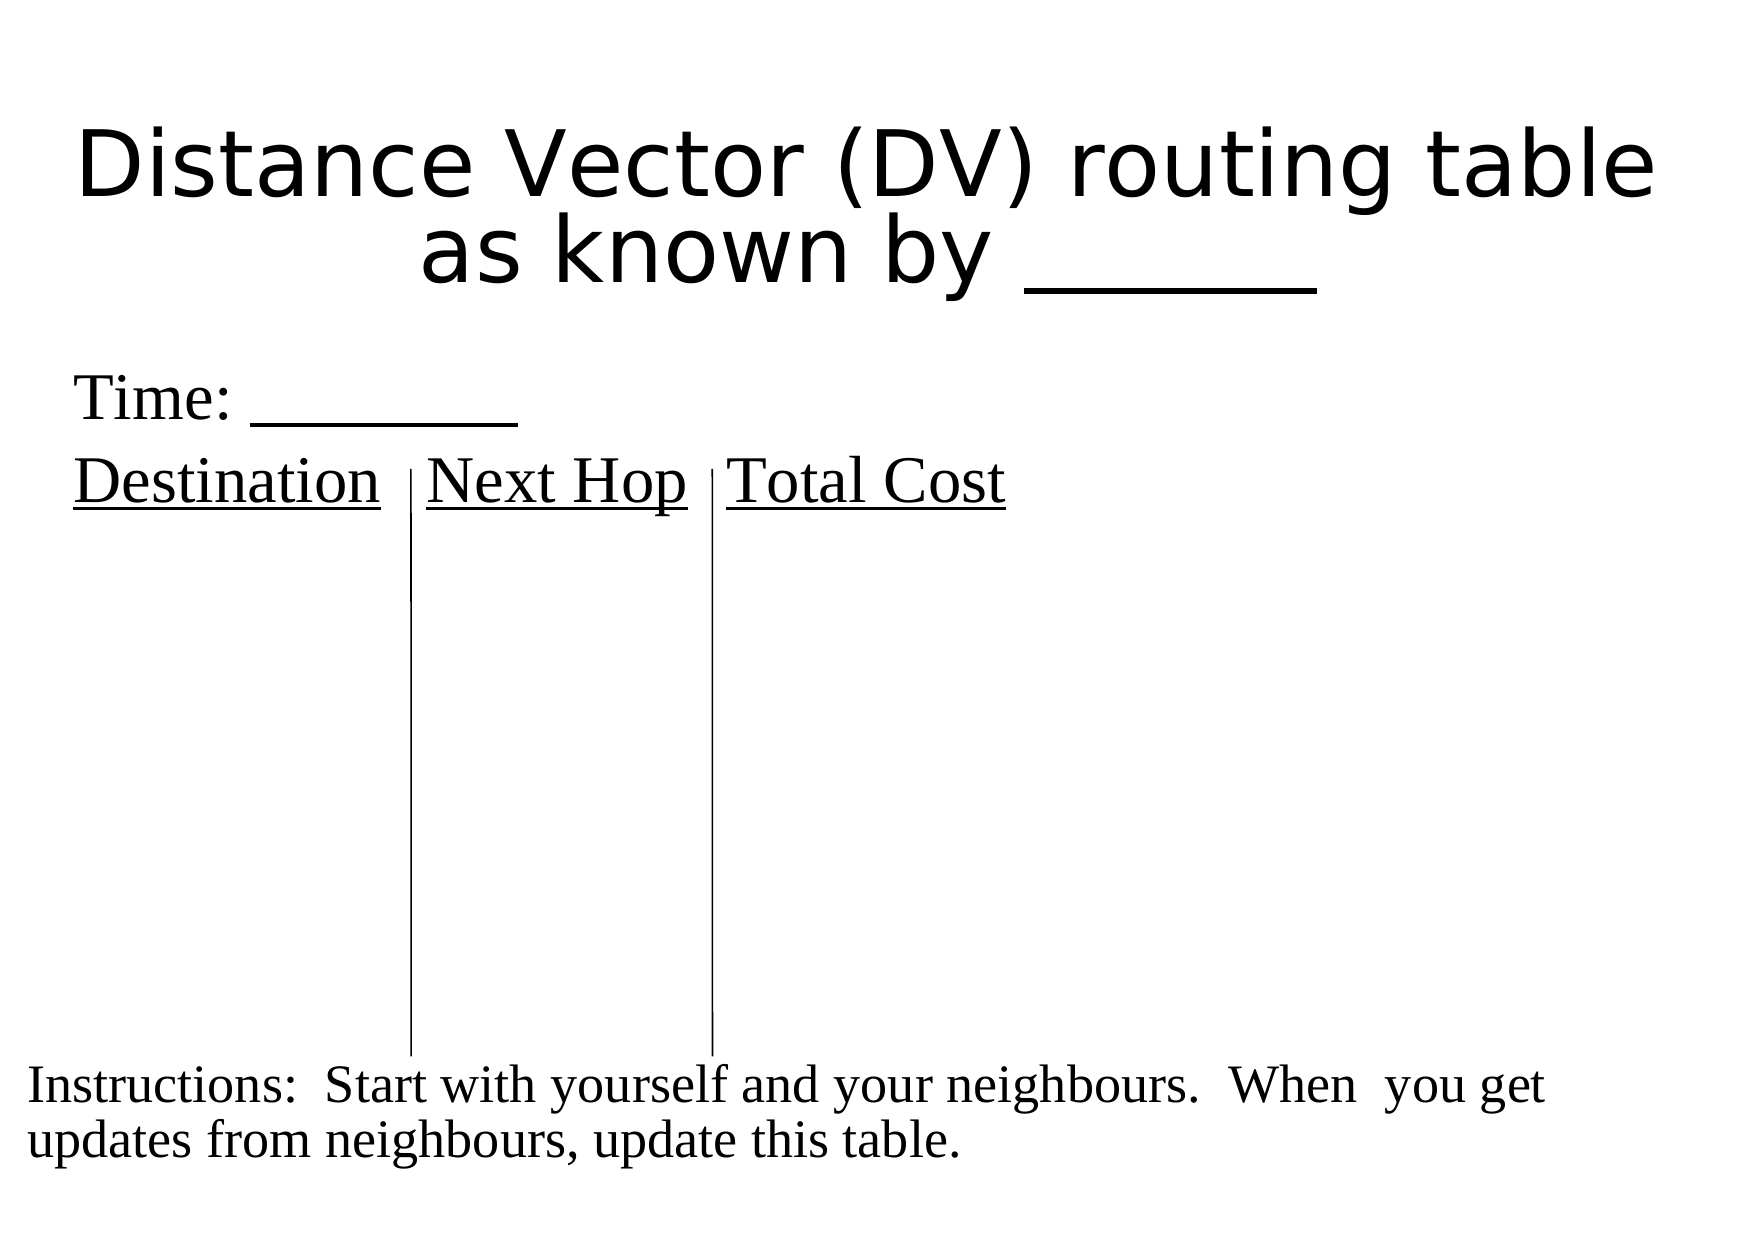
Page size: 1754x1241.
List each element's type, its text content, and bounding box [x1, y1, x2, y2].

title Distance Vector (DV) routing table as known by [40, 90, 1695, 337]
text_box Time: Destination Next Hop Total Cost [58, 357, 1465, 1058]
text_box Instructions: Start with yourself and your neighbours. When you get updates from neighbours, update this table. [27, 1058, 1682, 1195]
